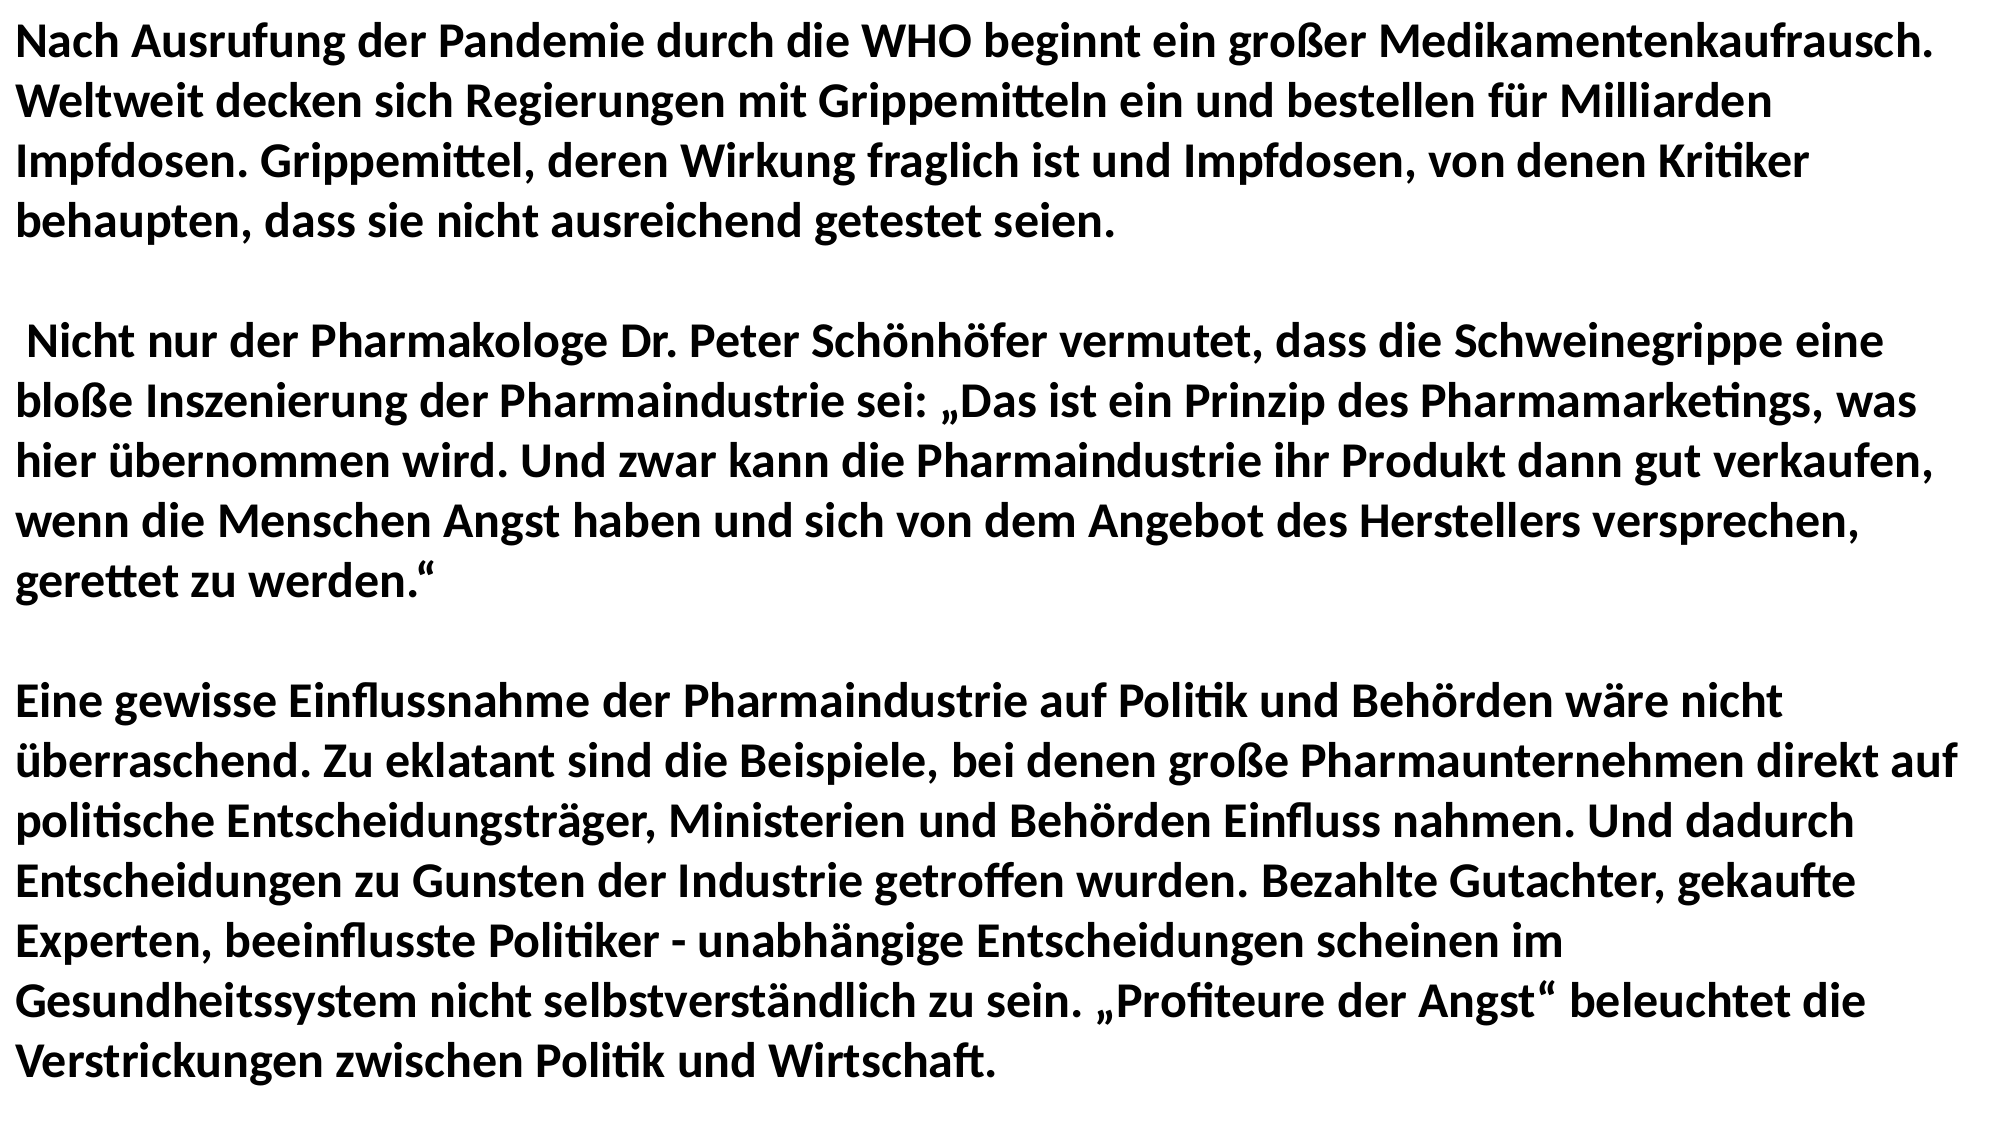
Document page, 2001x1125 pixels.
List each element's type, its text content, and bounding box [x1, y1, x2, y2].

text_box Nach Ausrufung der Pandemie durch die WHO beginnt ein großer Medikamentenkaufrausch. Weltweit decken sich Regierungen mit Grippemitteln ein und bestellen für Milliarden Impfdosen. Grippemittel, deren Wirkung fraglich ist und Impfdosen, von denen Kritiker behaupten, dass sie nicht ausreichend getestet seien. Nicht nur der Pharmakologe Dr. Peter Schönhöfer vermutet, dass die Schweinegrippe eine bloße Inszenierung der Pharmaindustrie sei: „Das ist ein Prinzip des Pharmamarketings, was hier übernommen wird. Und zwar kann die Pharmaindustrie ihr Produkt dann gut verkaufen, wenn die Menschen Angst haben und sich von dem Angebot des Herstellers versprechen, gerettet zu werden.“ Eine gewisse Einflussnahme der Pharmaindustrie auf Politik und Behörden wäre nicht überraschend. Zu eklatant sind die Beispiele, bei denen große Pharmaunternehmen direkt auf politische Entscheidungsträger, Ministerien und Behörden Einfluss nahmen. Und dadurch Entscheidungen zu Gunsten der Industrie getroffen wurden. Bezahlte Gutachter, gekaufte Experten, beeinflusste Politiker - unabhängige Entscheidungen scheinen im Gesundheitssystem nicht selbstverständlich zu sein. „Profiteure der Angst“ beleuchtet die Verstrickungen zwischen Politik und Wirtschaft. [0, 0, 1983, 1106]
